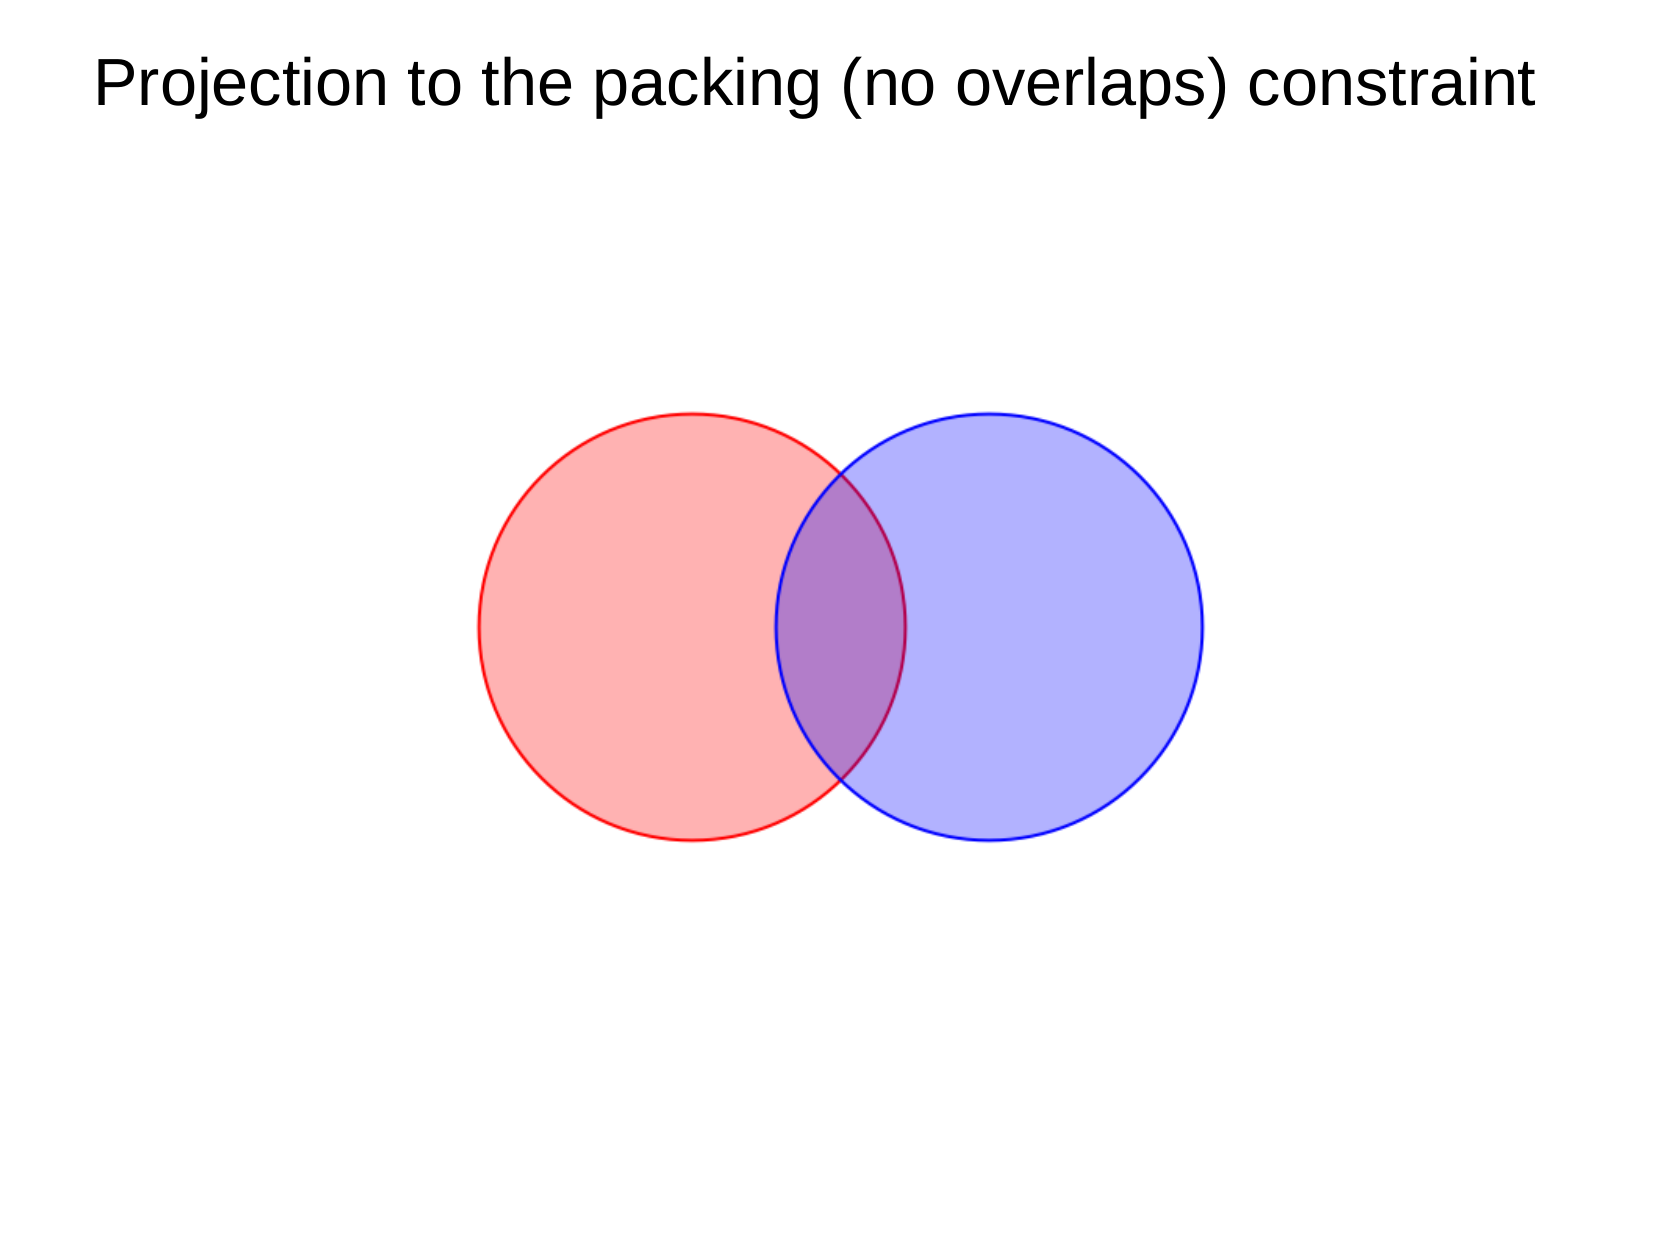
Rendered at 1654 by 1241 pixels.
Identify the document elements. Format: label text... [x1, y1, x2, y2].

text_box Projection to the packing (no overlaps) constraint [78, 37, 1617, 128]
picture [372, 393, 1310, 862]
